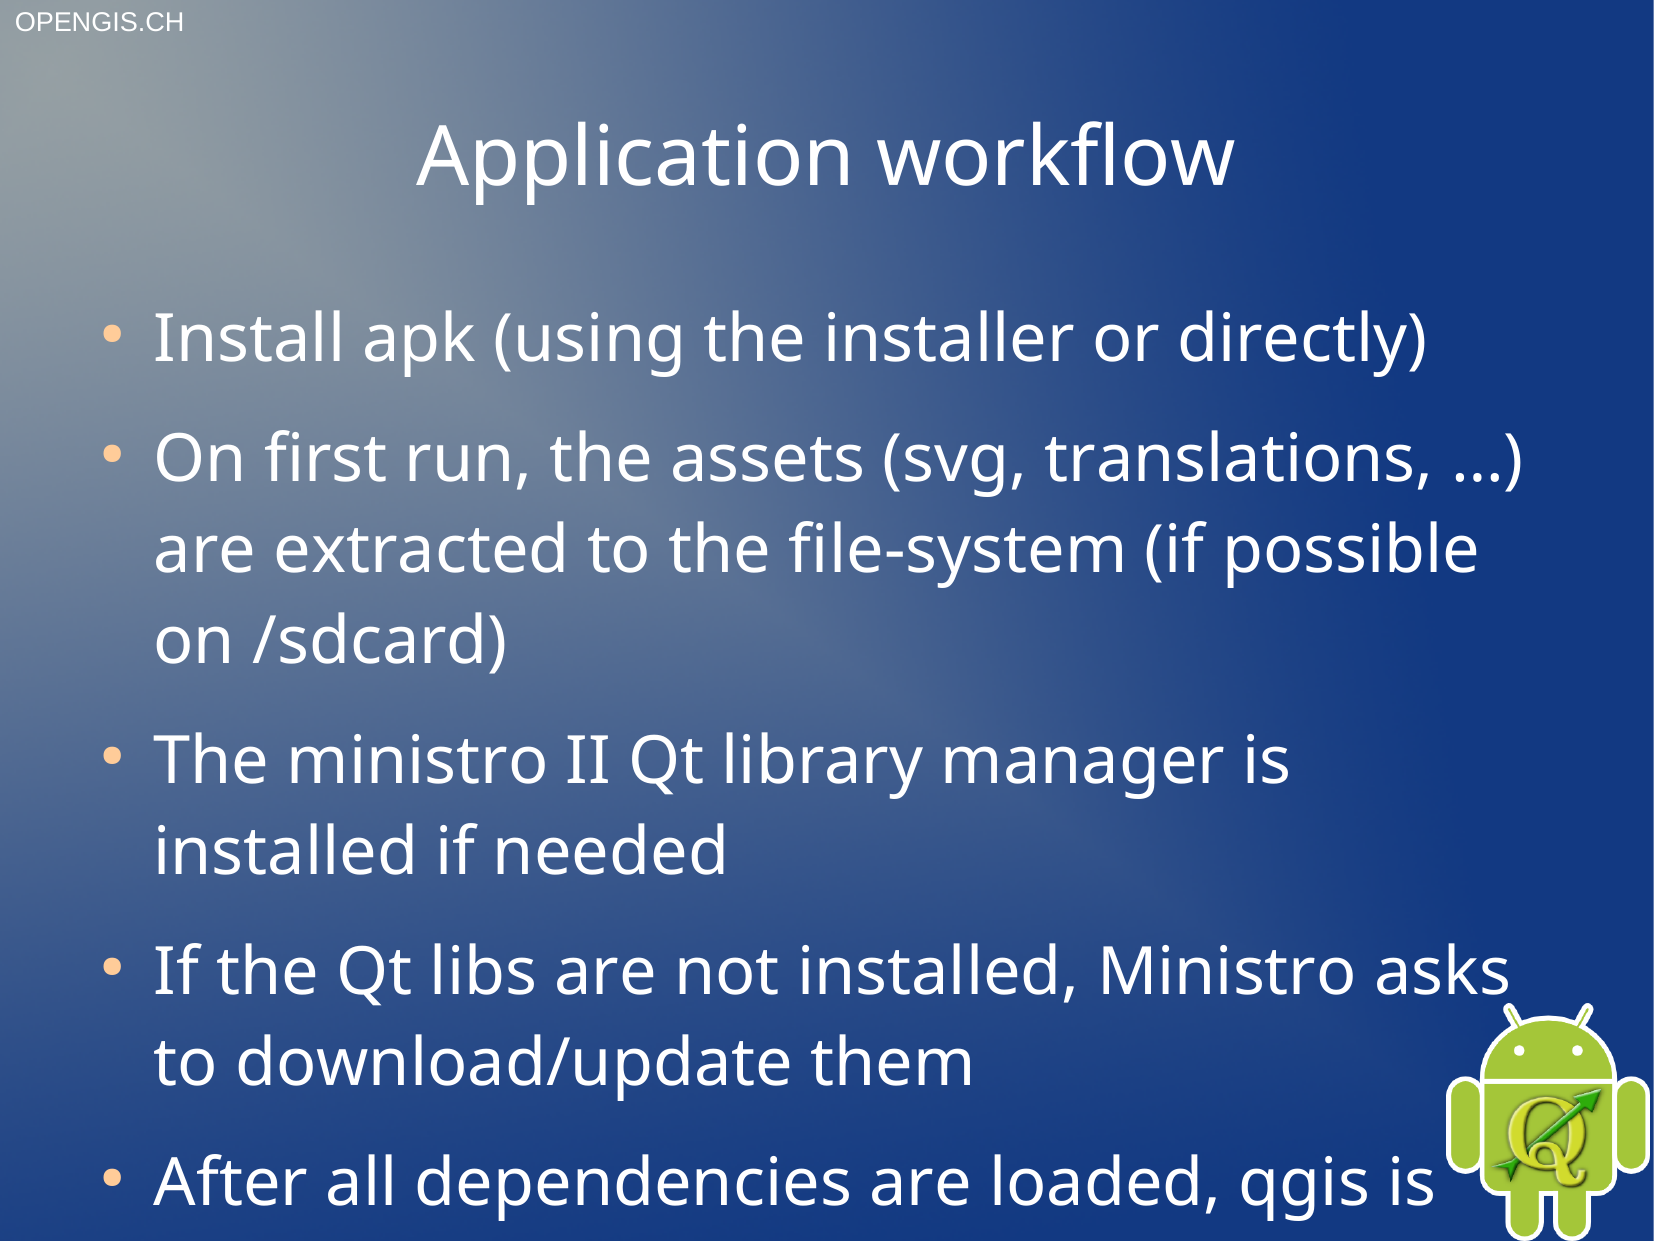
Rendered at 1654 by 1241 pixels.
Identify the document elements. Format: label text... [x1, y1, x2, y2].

picture [0, 0, 1654, 1241]
list Install apk (using the installer or directly) On first run, the assets (svg, translations, …) are extracted to the file-system (if possible on /sdcard) The ministro II Qt library manager is installed if needed If the Qt libs are not installed, Ministro asks to download/update them After all dependencies are loaded, qgis is started [82, 290, 1571, 1157]
title Application workflow [82, 49, 1571, 257]
